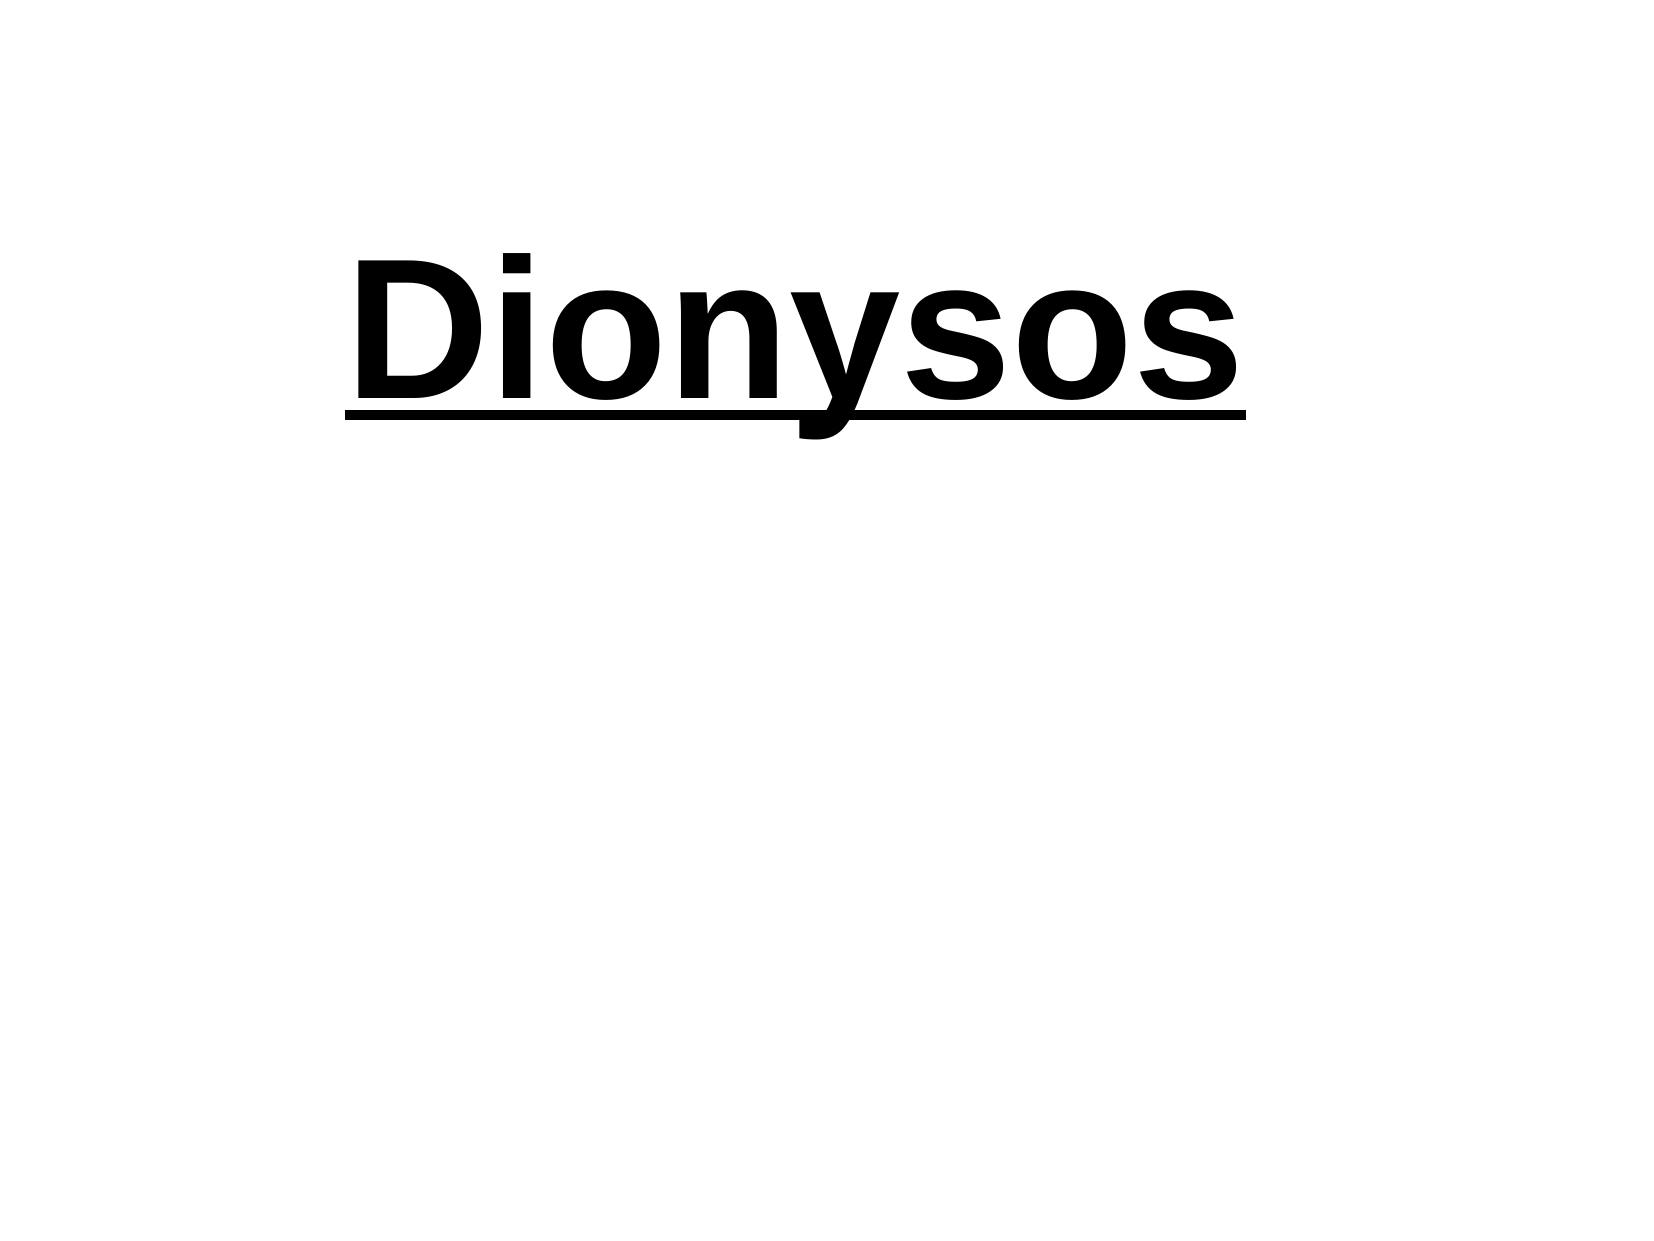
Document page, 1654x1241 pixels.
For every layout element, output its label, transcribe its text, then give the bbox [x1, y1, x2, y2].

text_box Dionysos [330, 210, 1619, 449]
